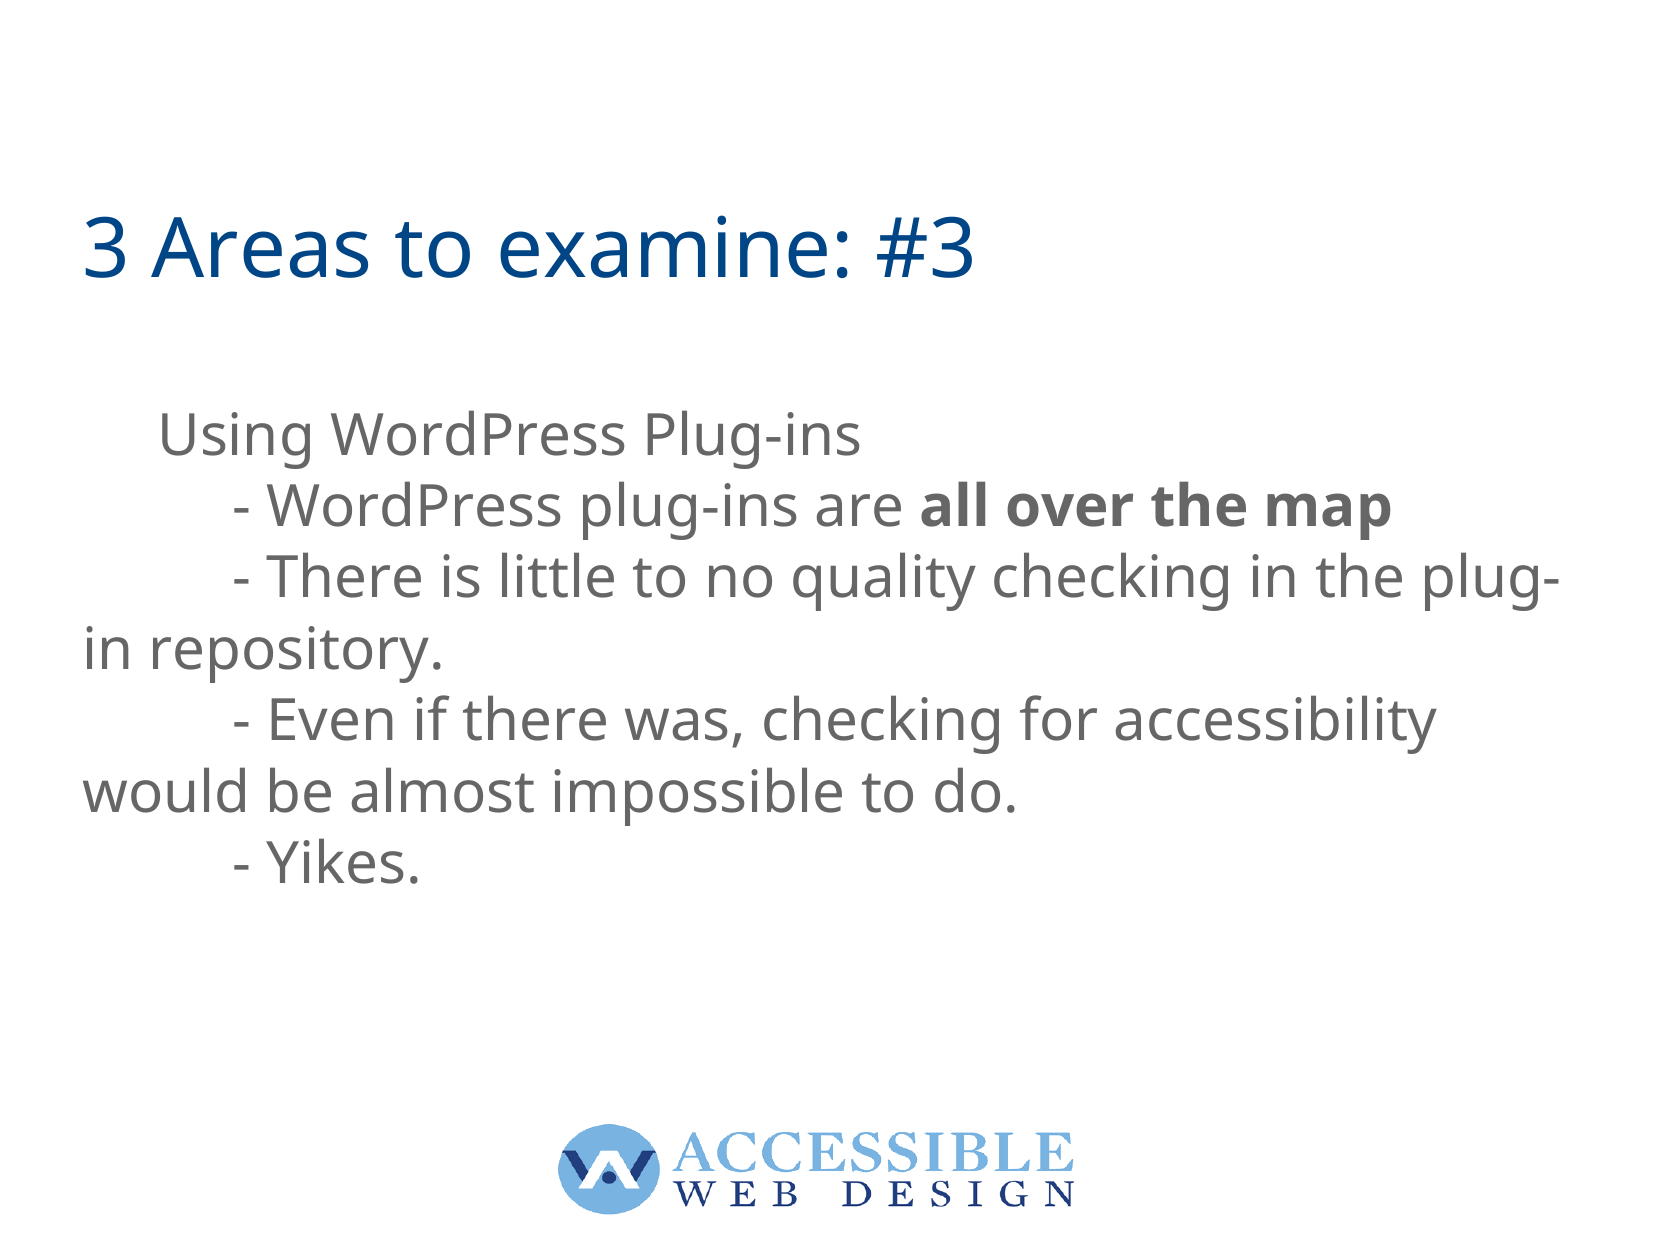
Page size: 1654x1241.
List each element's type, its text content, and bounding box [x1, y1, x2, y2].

text_box 3 Areas to examine: #3 Using WordPress Plug-ins - WordPress plug-ins are all over the map - There is little to no quality checking in the plug-in repository. - Even if there was, checking for accessibility would be almost impossible to do. - Yikes. [82, 49, 1571, 1109]
picture [558, 1124, 1074, 1215]
